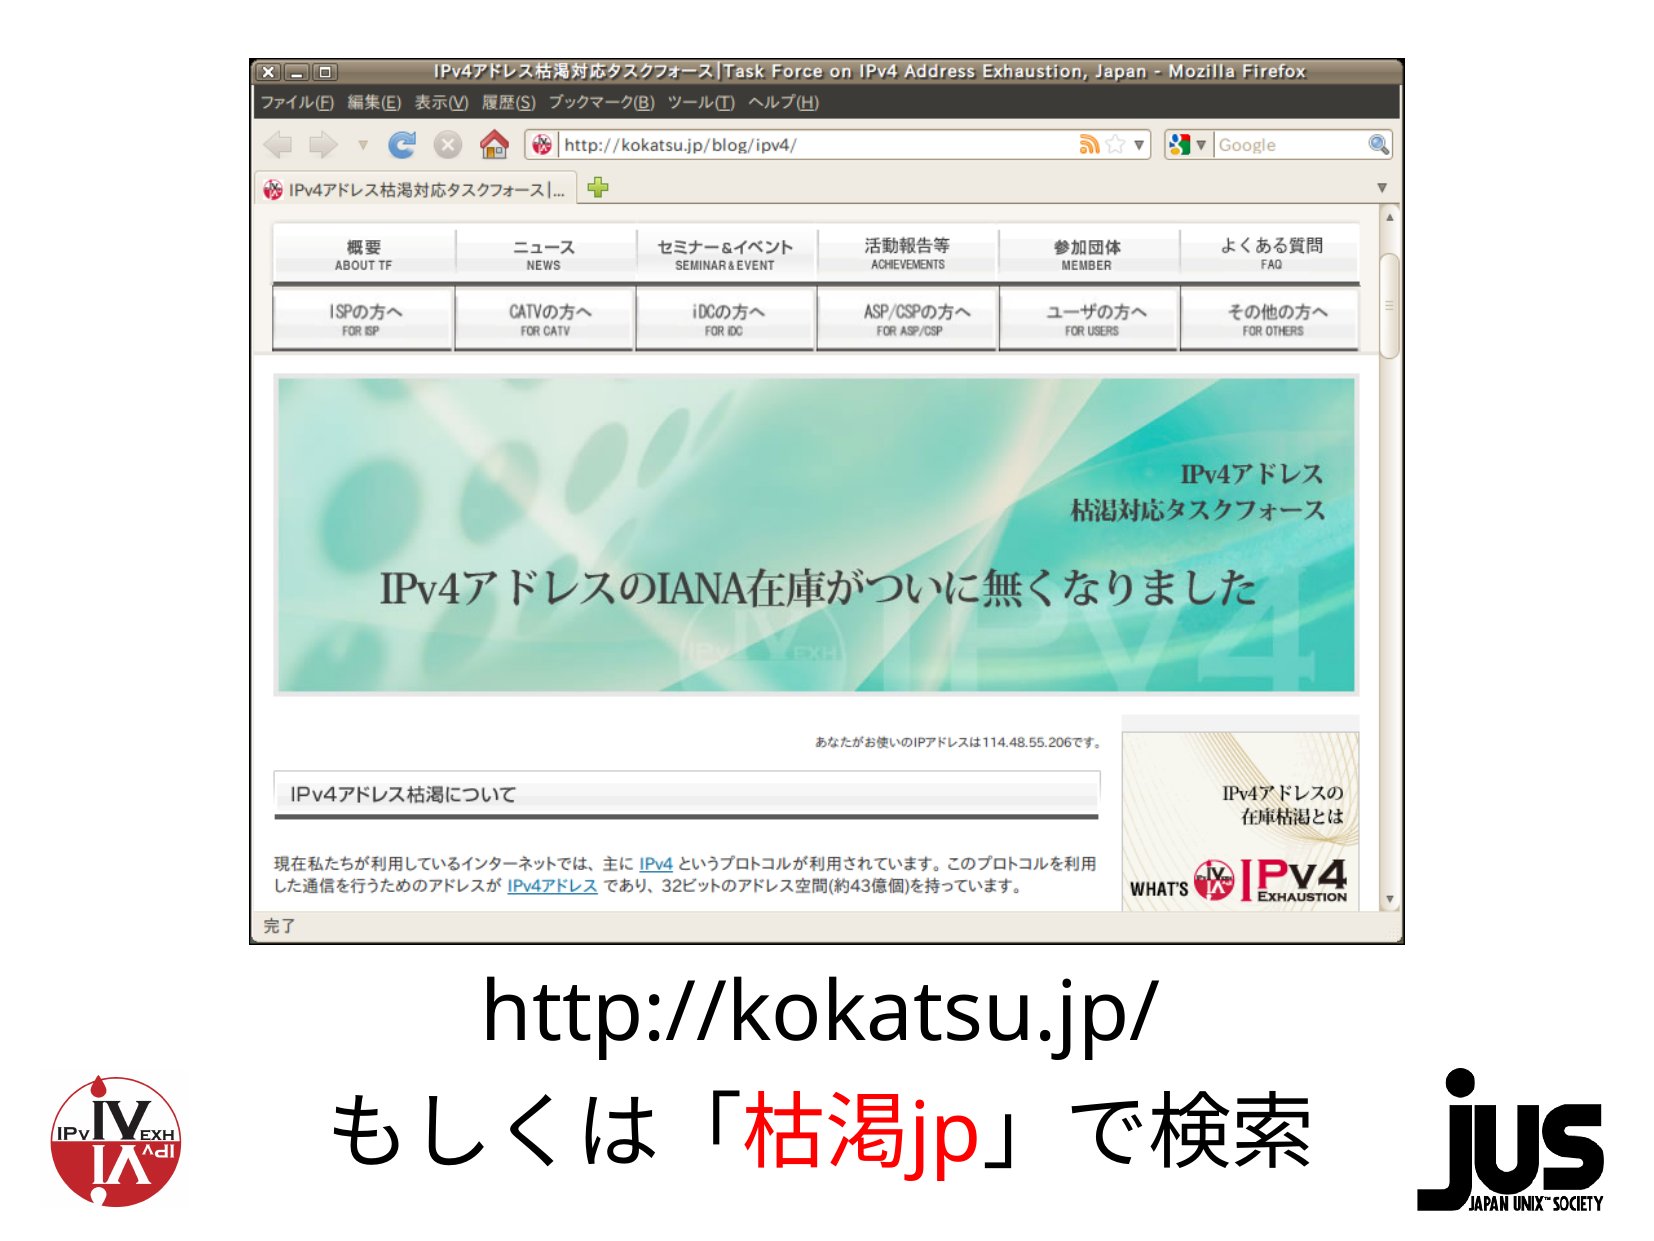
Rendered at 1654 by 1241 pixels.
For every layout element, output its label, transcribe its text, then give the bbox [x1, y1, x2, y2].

picture [249, 58, 1405, 945]
subtitle http://kokatsu.jp/ もしくは「枯渇jp」で検索 [76, 978, 1565, 1158]
picture [1417, 1068, 1604, 1211]
picture [41, 1068, 190, 1210]
